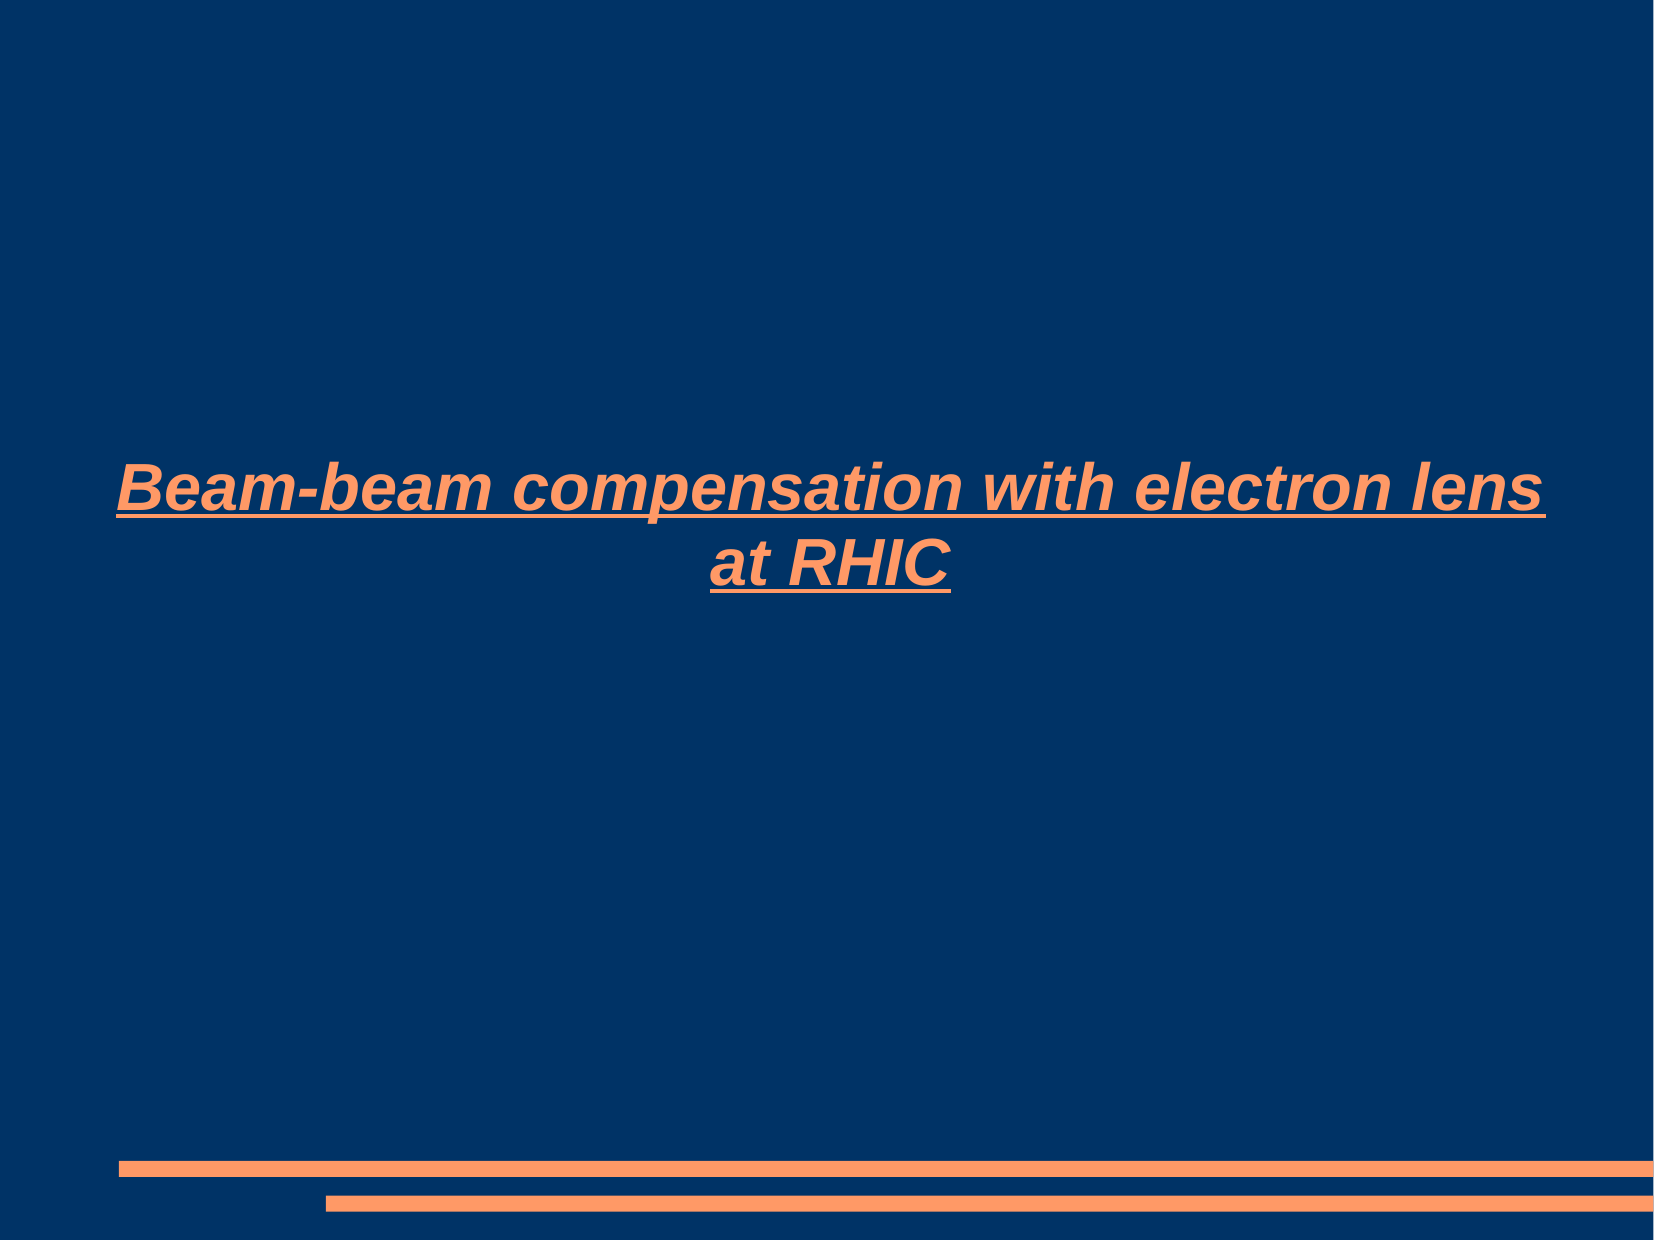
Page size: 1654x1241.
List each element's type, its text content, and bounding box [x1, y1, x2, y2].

title Beam-beam compensation with electron lens at RHIC [86, 450, 1576, 600]
